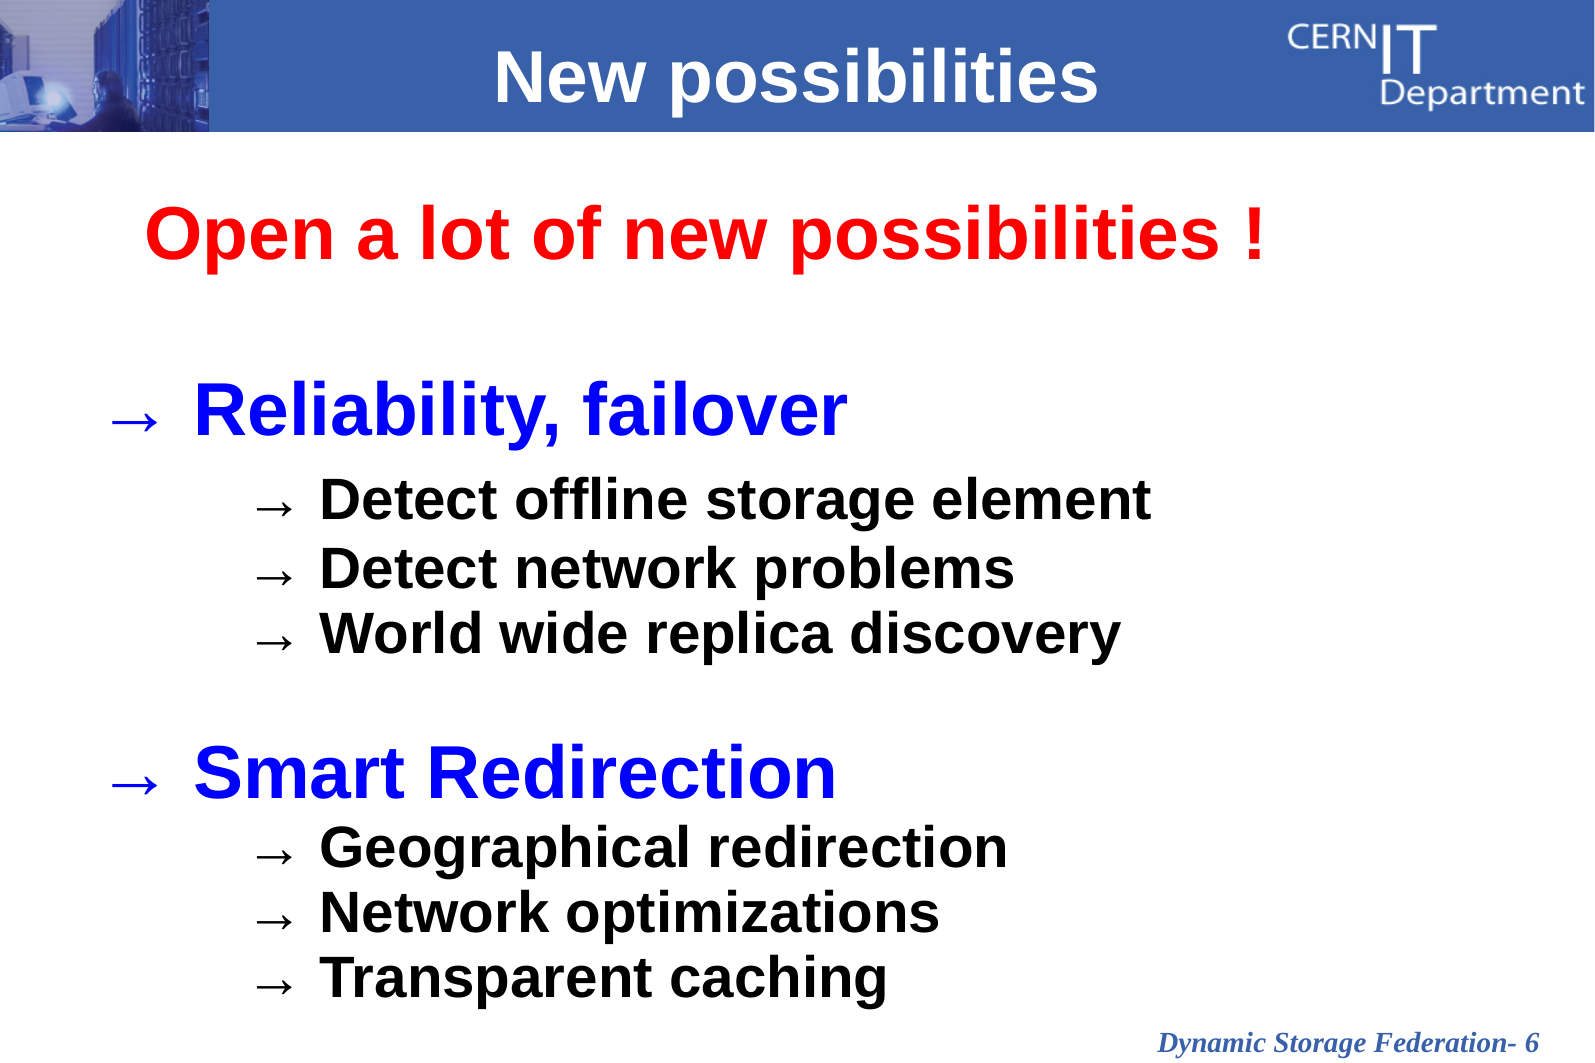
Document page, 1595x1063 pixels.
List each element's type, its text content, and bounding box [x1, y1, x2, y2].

text_box Open a lot of new possibilities ! [129, 184, 1512, 295]
text_box → Reliability, failover → Detect offline storage element → Detect network problems → World wide replica discovery → Smart Redirection → Geographical redirection → Network optimizations → Transparent caching [82, 295, 1524, 1018]
title New possibilities [0, 0, 1595, 170]
